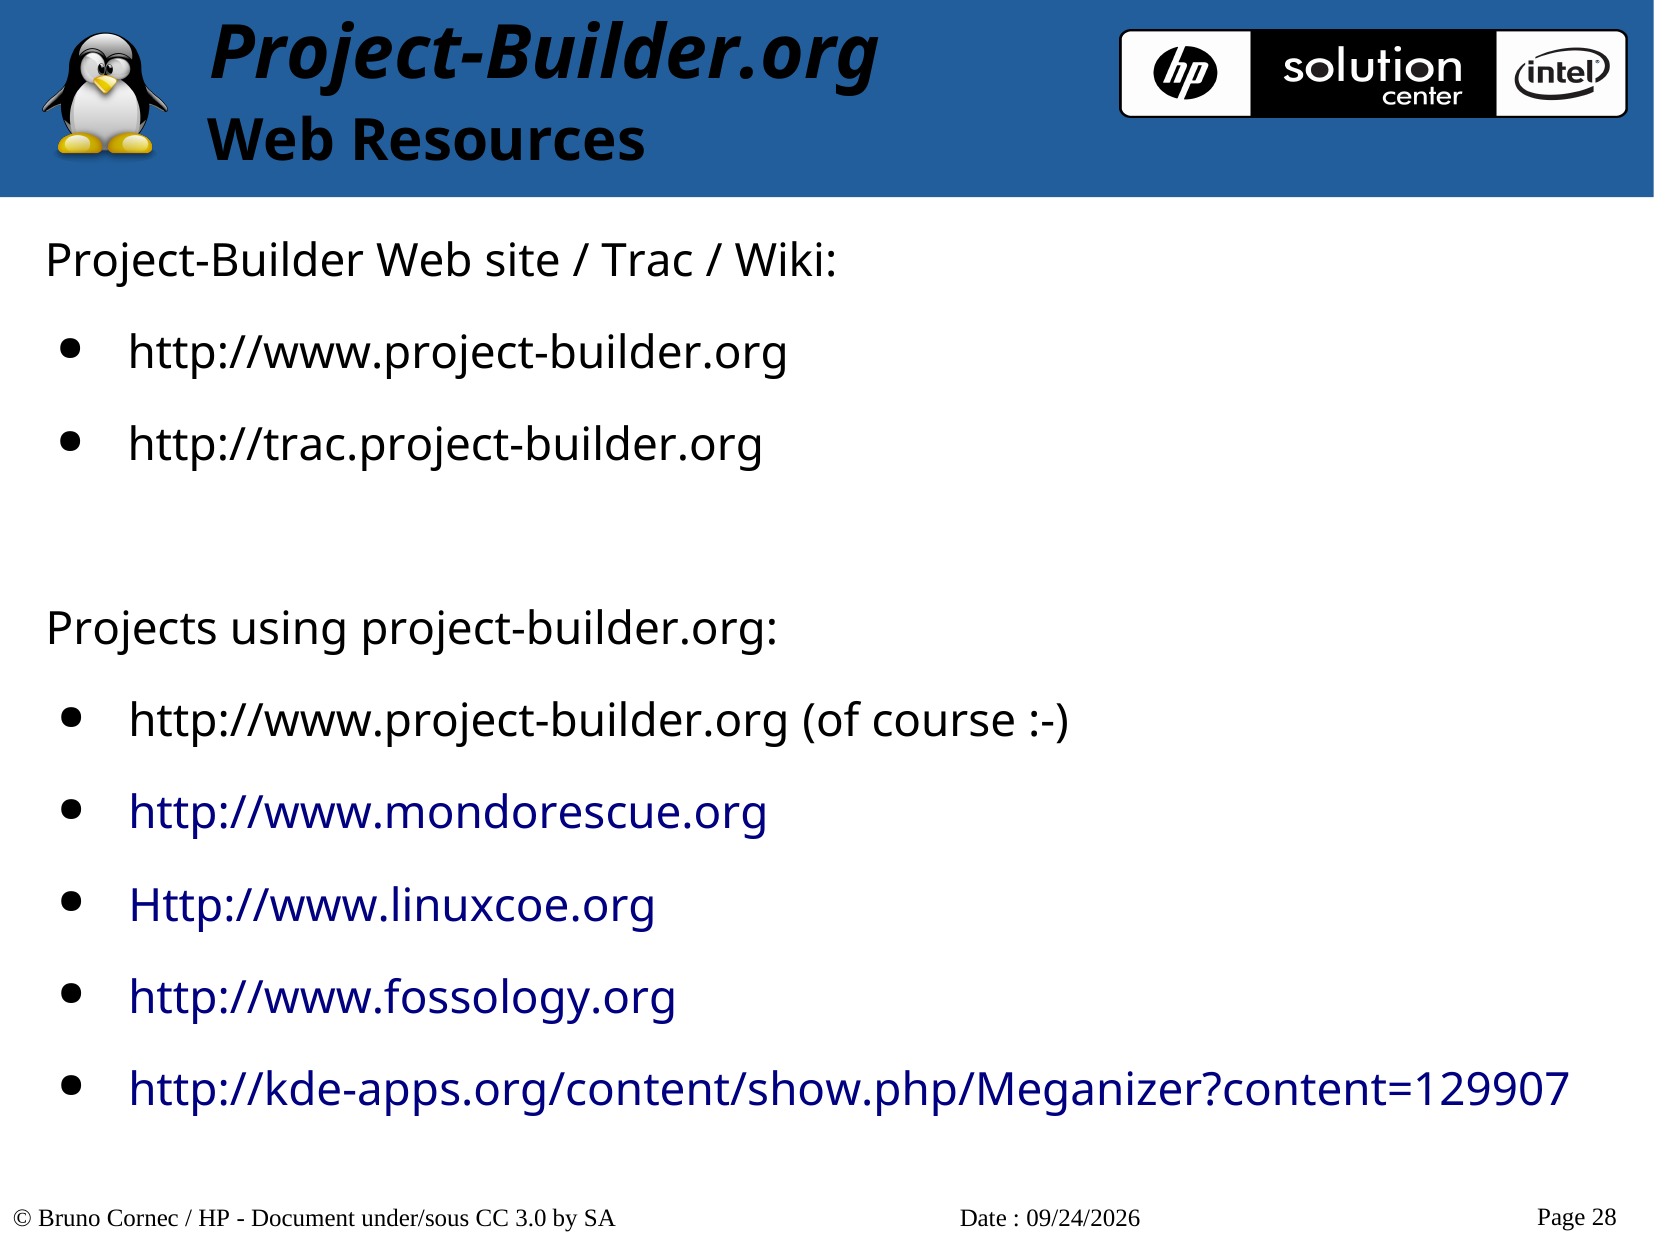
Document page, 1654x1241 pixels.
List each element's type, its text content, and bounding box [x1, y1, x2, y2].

list Project-Builder Web site / Trac / Wiki: http://www.project-builder.org http://trac.project-builder.org Projects using project-builder.org: http://www.project-builder.org (of course :-) http://www.mondorescue.org Http://www.linuxcoe.org http://www.fossology.org http://kde-apps.org/content/show.php/Meganizer?content=129907 [44, 227, 1624, 1148]
title Web Resources [207, 59, 1177, 221]
picture [1119, 29, 1628, 118]
picture [42, 29, 168, 167]
